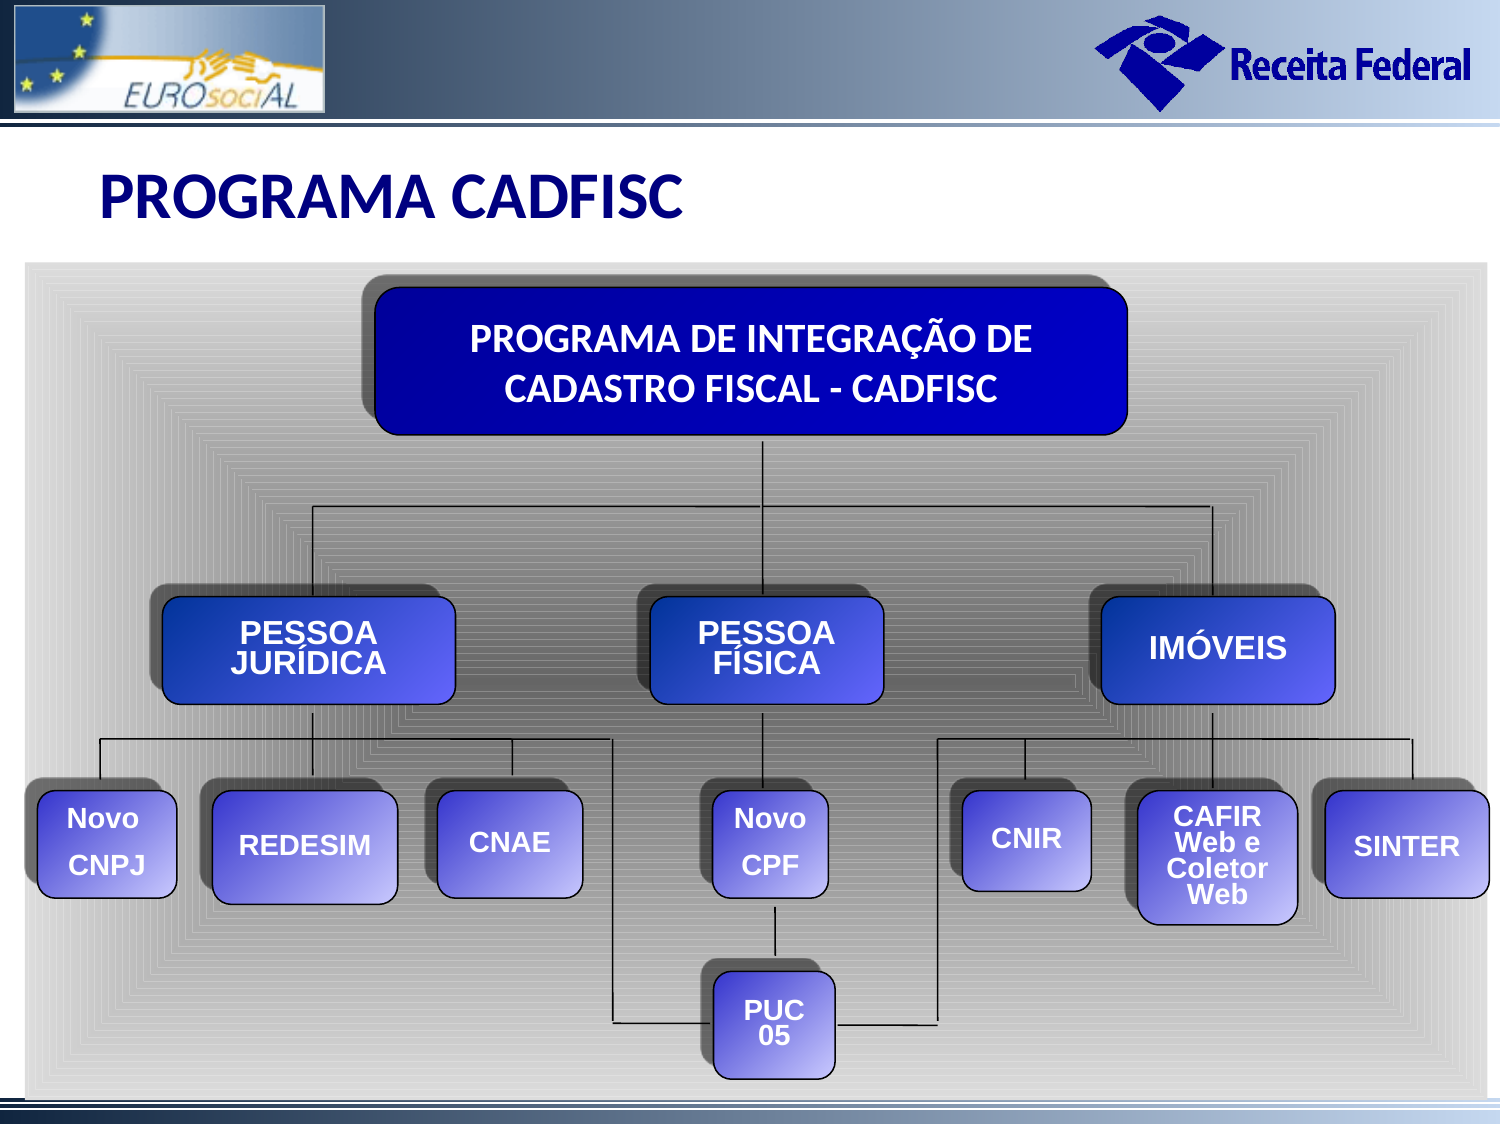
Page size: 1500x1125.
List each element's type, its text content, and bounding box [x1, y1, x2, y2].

text_box Novo CNPJ [37, 790, 177, 899]
picture [14, 5, 325, 113]
picture [1092, 13, 1471, 113]
text_box REDESIM [212, 790, 398, 905]
title PROGRAMA CADFISC [74, 144, 709, 240]
text_box PUC 05 [713, 971, 836, 1080]
text_box CNAE [437, 790, 583, 899]
text_box [24, 262, 1488, 1101]
text_box PROGRAMA DE INTEGRAÇÃO DE CADASTRO FISCAL - CADFISC [375, 287, 1128, 435]
text_box IMÓVEIS [1101, 596, 1336, 705]
text_box PESSOA JURÍDICA [162, 596, 456, 705]
text_box Novo CPF [712, 790, 829, 899]
text_box CNIR [962, 790, 1092, 892]
text_box PESSOA FÍSICA [650, 596, 884, 705]
text_box SINTER [1325, 790, 1490, 899]
text_box CAFIR Web e Coletor Web [1137, 790, 1298, 925]
